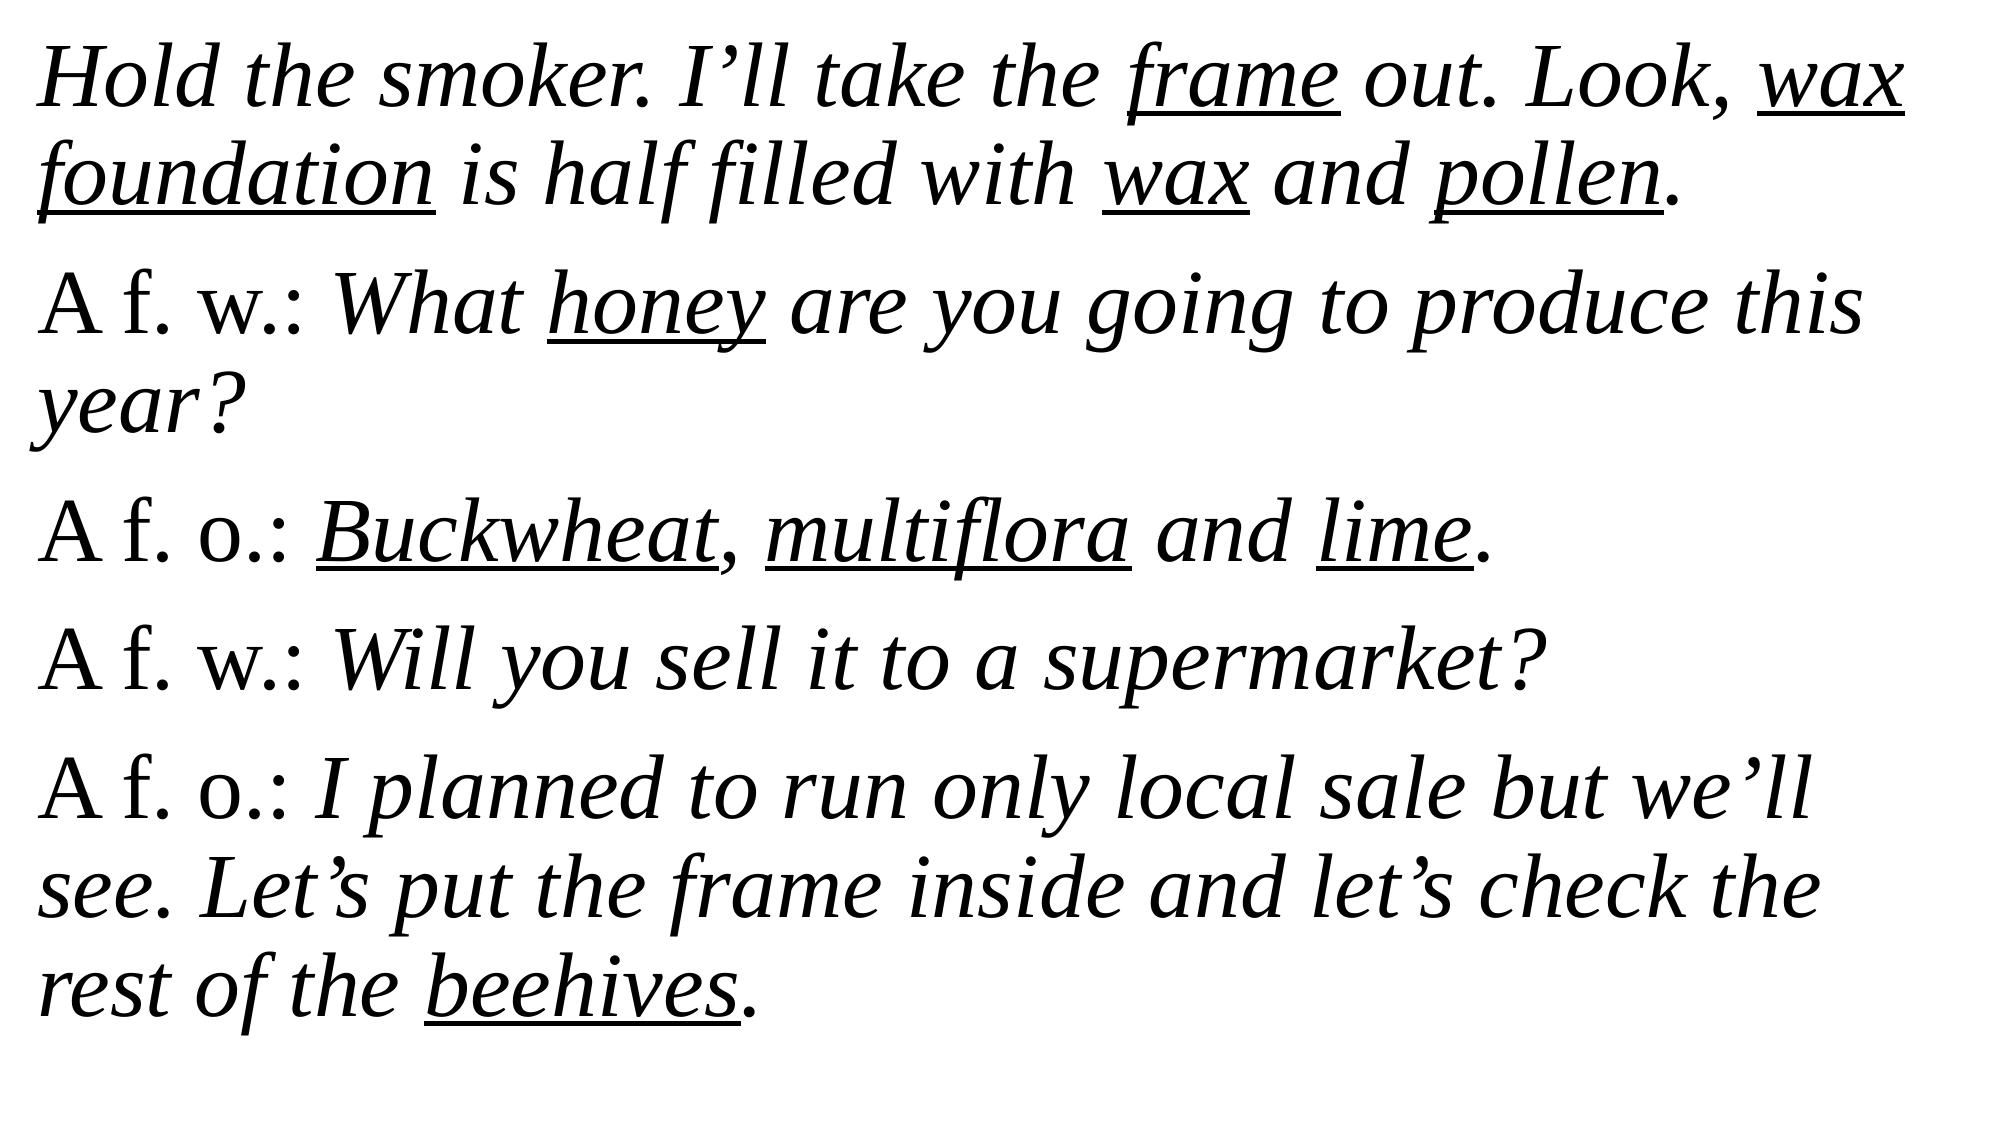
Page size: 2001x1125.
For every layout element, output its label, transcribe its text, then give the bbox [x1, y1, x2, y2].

list Hold the smoker. I’ll take the frame out. Look, wax foundation is half filled with wax and pollen. A f. w.: What honey are you going to produce this year? A f. o.: Buckwheat, multiflora and lime. A f. w.: Will you sell it to a supermarket? A f. o.: I planned to run only local sale but we’ll see. Let’s put the frame inside and let’s check the rest of the beehives. [22, 19, 1973, 1105]
